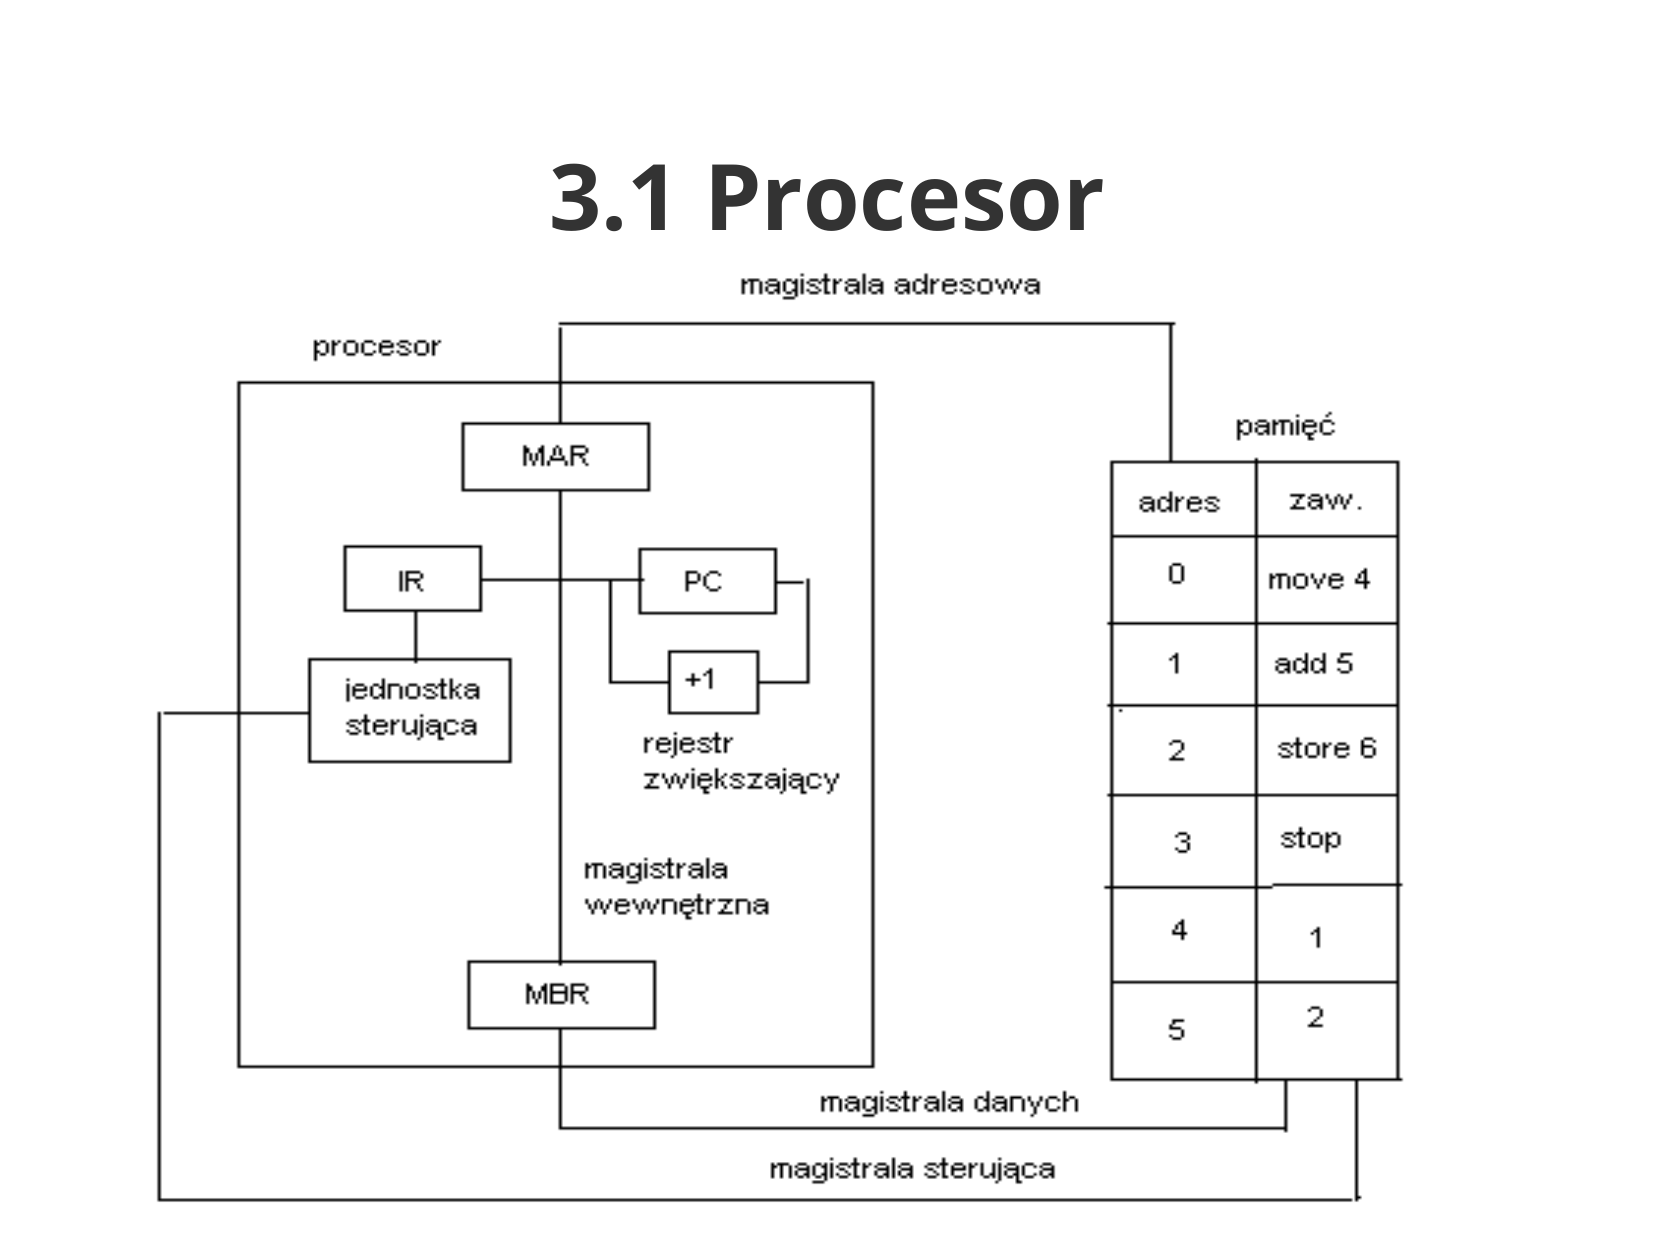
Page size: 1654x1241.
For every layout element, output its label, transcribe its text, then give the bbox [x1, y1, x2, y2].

picture [85, 236, 1595, 1220]
title 3.1 Procesor [121, 91, 1534, 236]
